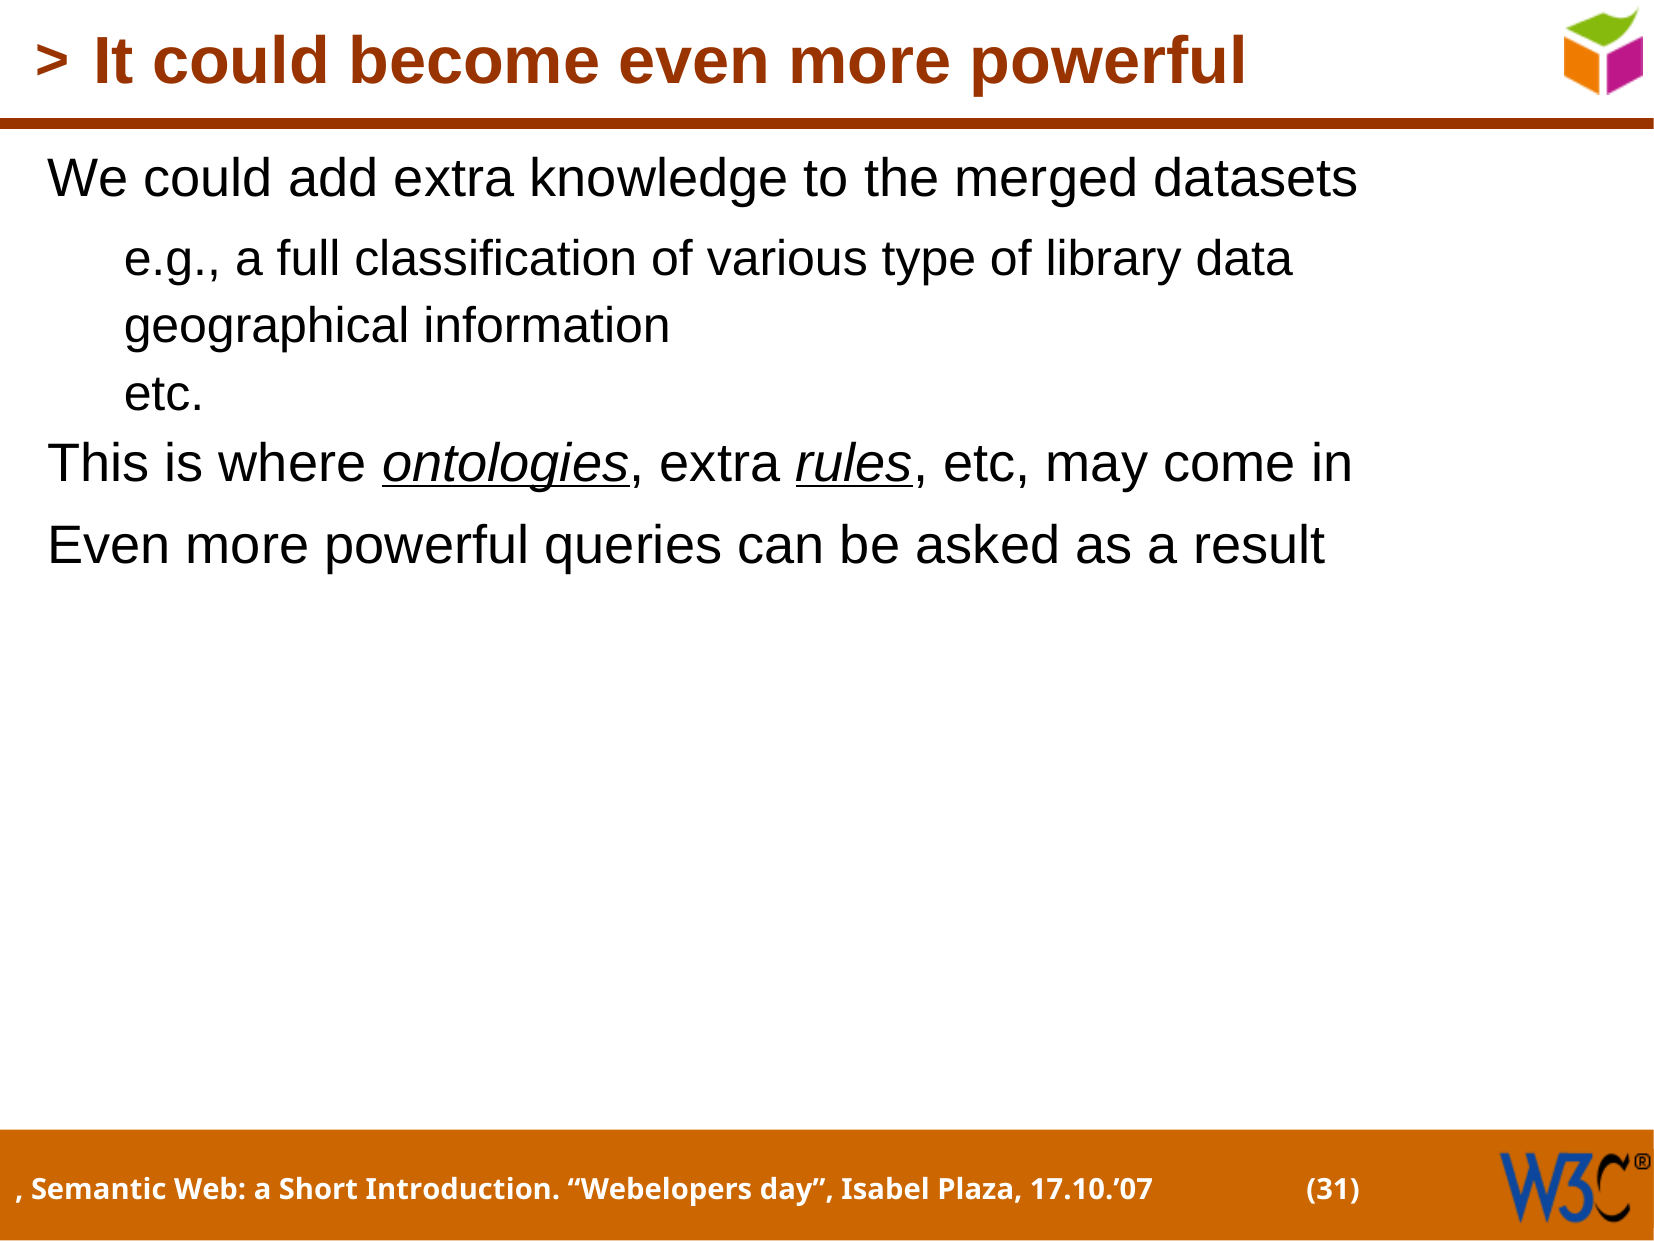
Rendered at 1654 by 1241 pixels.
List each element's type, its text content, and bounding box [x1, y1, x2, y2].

title It could become even more powerful [93, 7, 1493, 111]
picture [1495, 1149, 1654, 1228]
list We could add extra knowledge to the merged datasets e.g., a full classification of various type of library data geographical information etc. This is where ontologies, extra rules, etc, may come in Even more powerful queries can be asked as a result [29, 147, 1624, 1119]
picture [1564, 5, 1643, 95]
